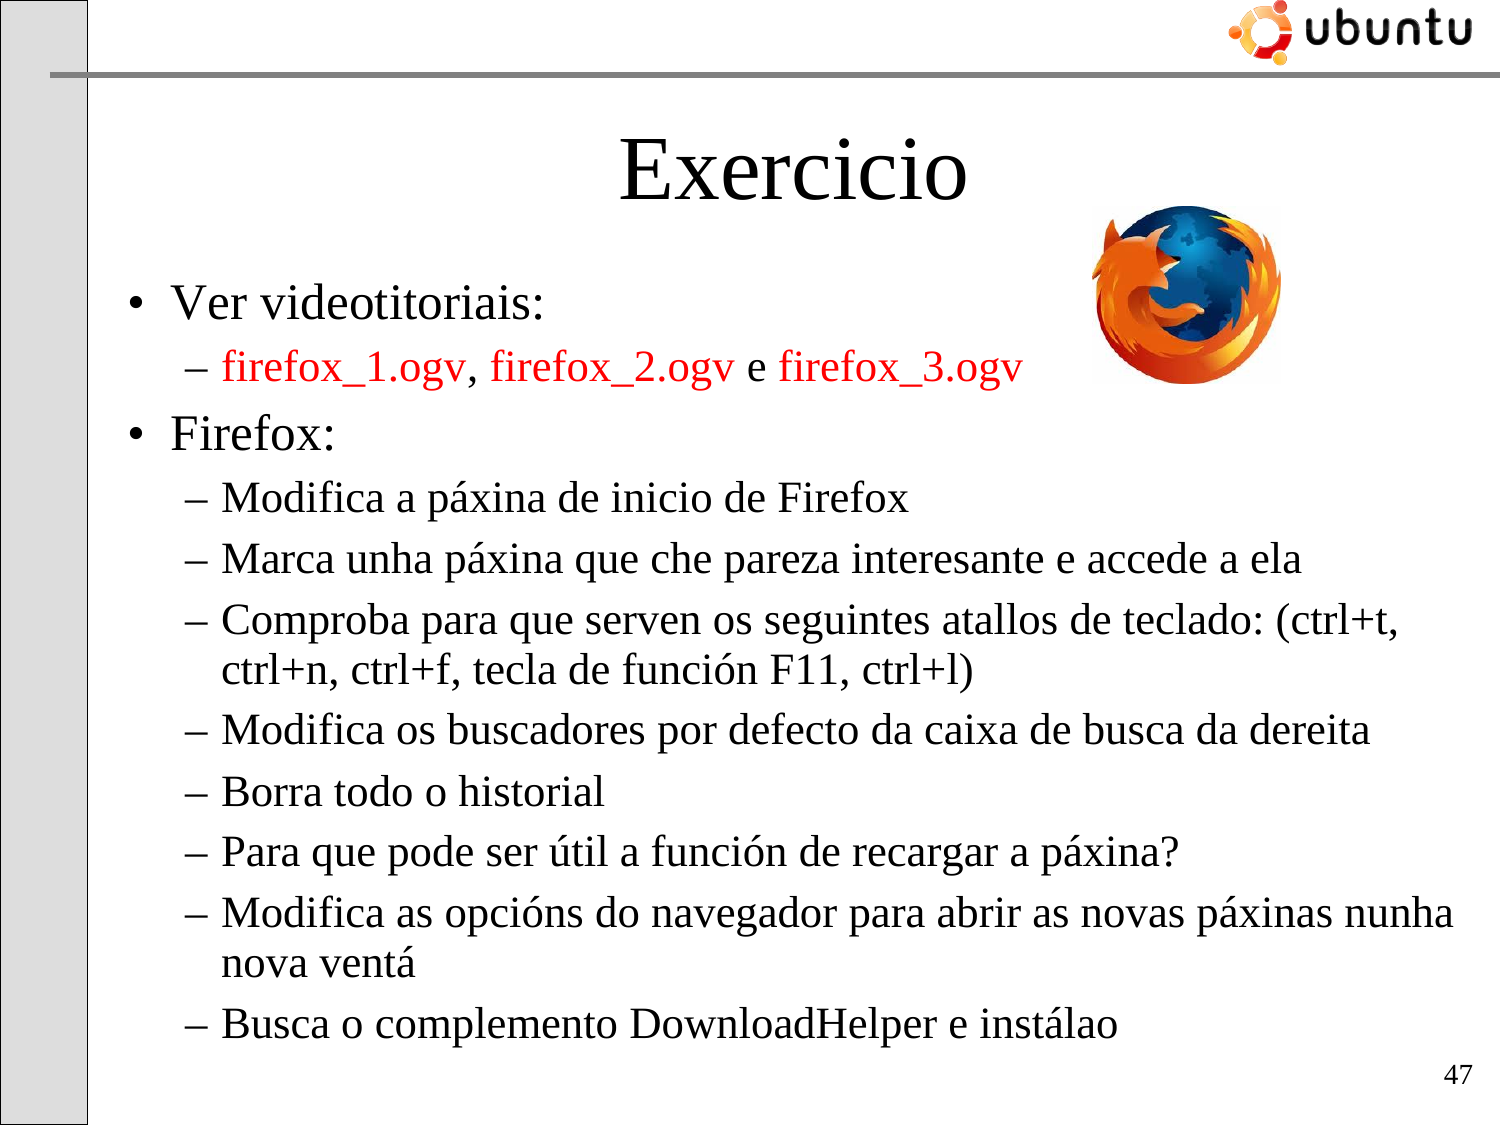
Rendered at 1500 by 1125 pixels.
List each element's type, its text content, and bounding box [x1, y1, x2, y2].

picture [1092, 206, 1281, 384]
list Ver videotitoriais: firefox_1.ogv, firefox_2.ogv e firefox_3.ogv Firefox: Modifica a páxina de inicio de Firefox Marca unha páxina que che pareza interesante e accede a ela Comproba para que serven os seguintes atallos de teclado: (ctrl+t, ctrl+n, ctrl+f, tecla de función F11, ctrl+l) Modifica os buscadores por defecto da caixa de busca da dereita Borra todo o historial Para que pode ser útil a función de recargar a páxina? Modifica as opcións do navegador para abrir as novas páxinas nunha nova ventá Busca o complemento DownloadHelper e instálao [112, 265, 1477, 1063]
picture [1221, 0, 1483, 71]
title Exercicio [112, 99, 1477, 237]
